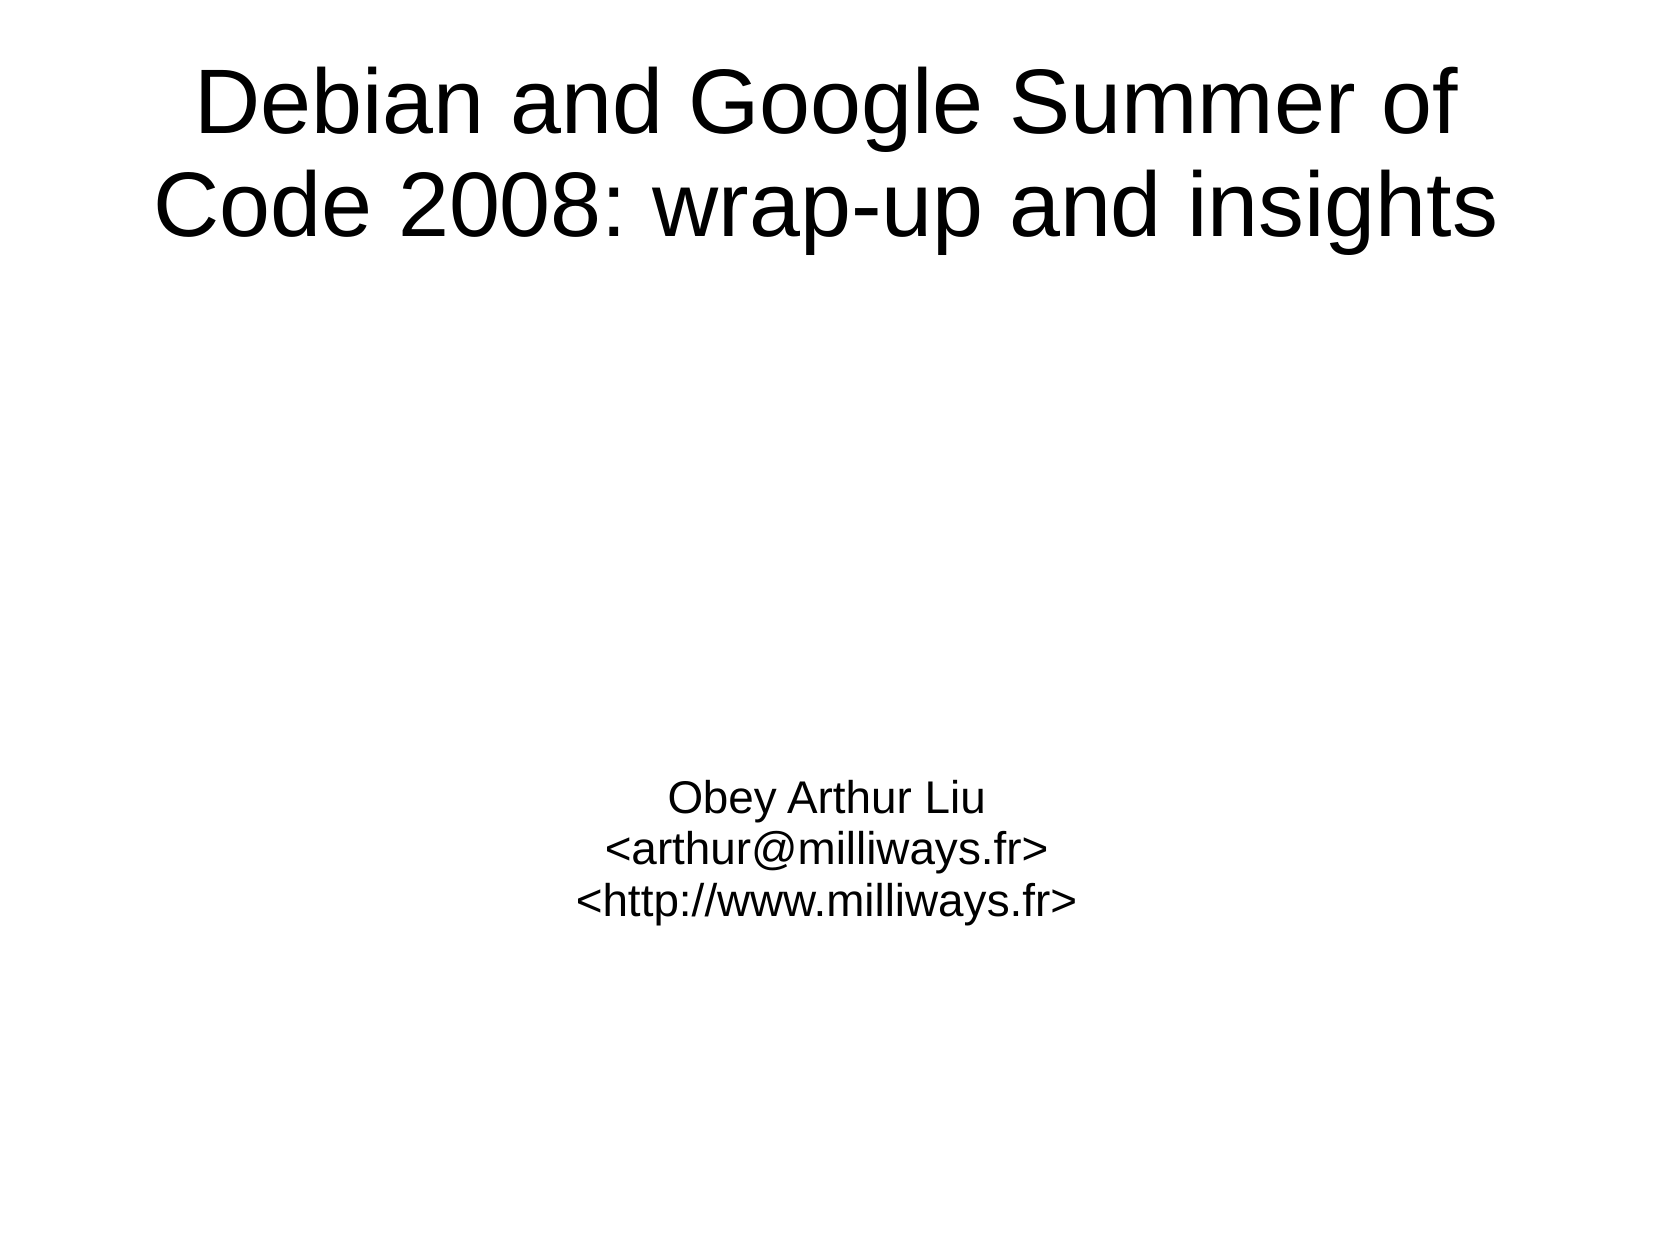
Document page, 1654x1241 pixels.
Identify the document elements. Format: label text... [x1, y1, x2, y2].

title Debian and Google Summer of Code 2008: wrap-up and insights [82, 49, 1571, 257]
subtitle Obey Arthur Liu <arthur@milliways.fr> <http://www.milliways.fr> [82, 297, 1571, 1102]
